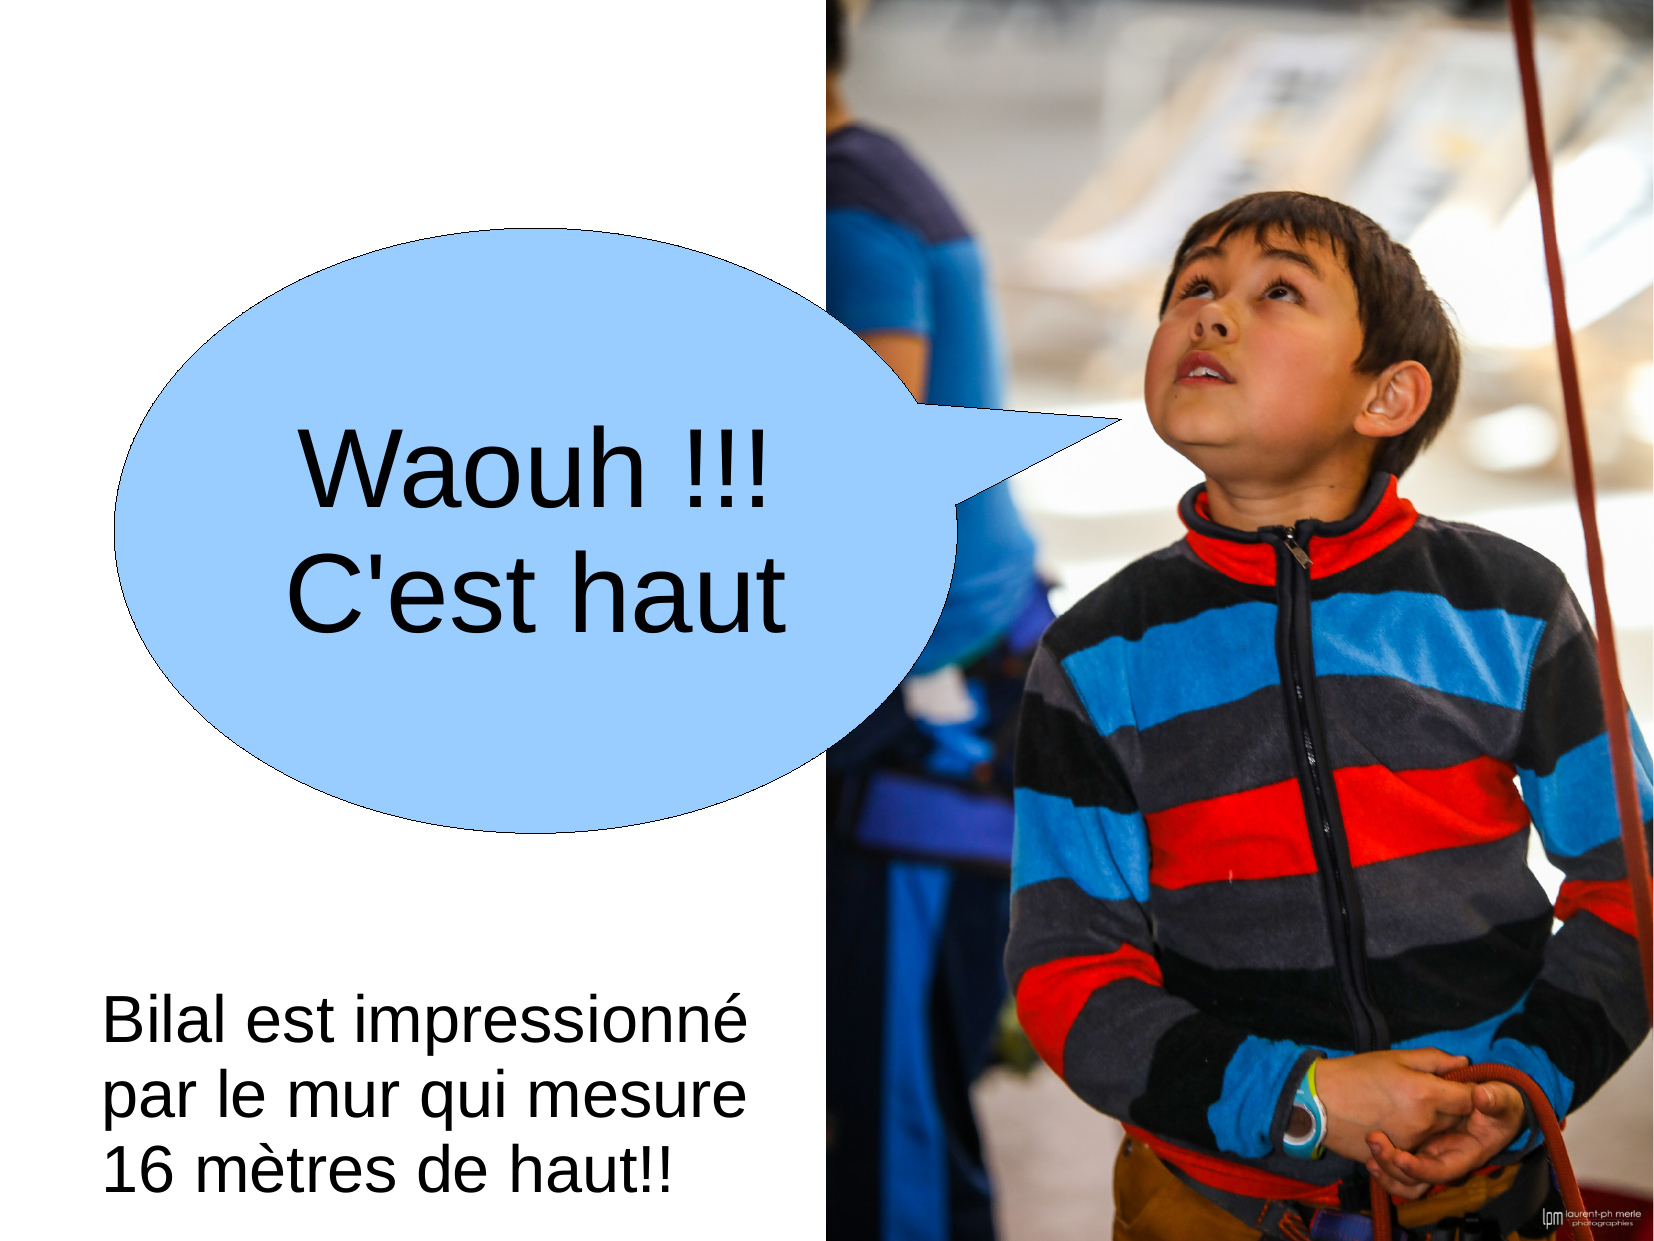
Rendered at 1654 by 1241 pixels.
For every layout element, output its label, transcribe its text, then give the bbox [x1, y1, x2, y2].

text_box Waouh !!! C'est haut [114, 228, 1122, 834]
text_box Bilal est impressionné par le mur qui mesure 16 mètres de haut!! [86, 974, 789, 1214]
picture [826, 0, 1654, 1241]
